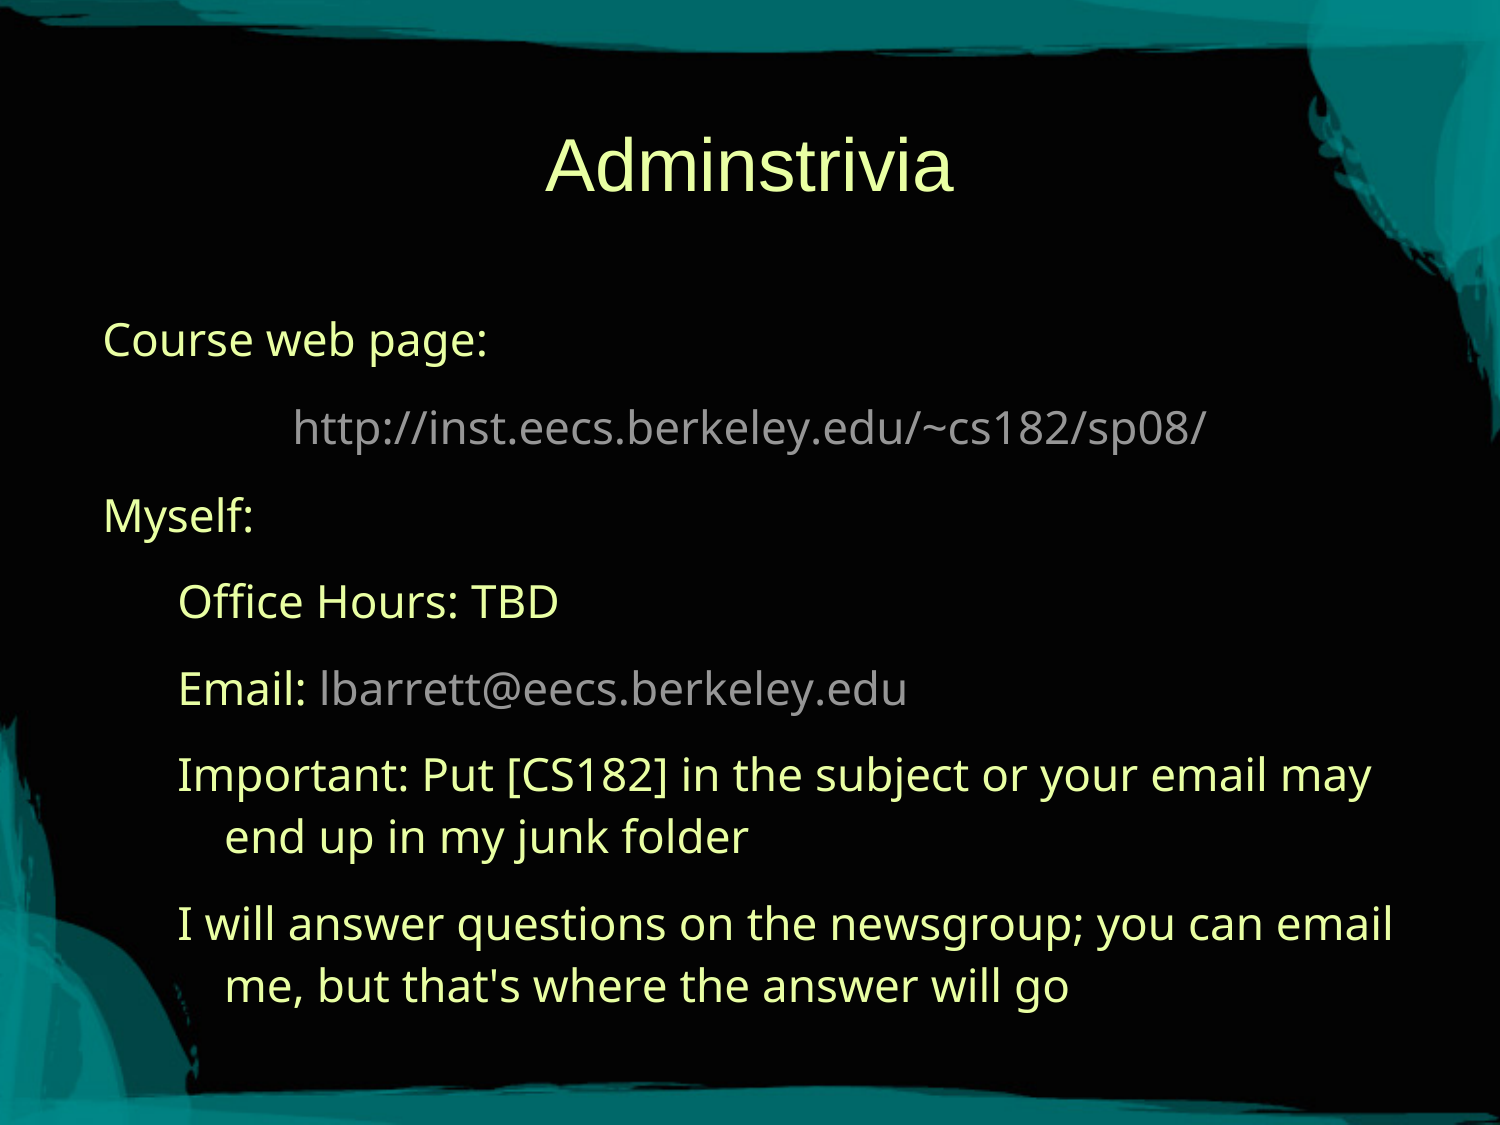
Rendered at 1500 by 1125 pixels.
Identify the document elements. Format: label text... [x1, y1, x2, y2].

picture [0, 0, 1500, 1125]
title Adminstrivia [87, 69, 1413, 263]
list Course web page: http://inst.eecs.berkeley.edu/~cs182/sp08/ Myself: Office Hours: TBD Email: lbarrett@eecs.berkeley.edu Important: Put [CS182] in the subject or your email may end up in my junk folder I will answer questions on the newsgroup; you can email me, but that's where the answer will go [87, 299, 1413, 1125]
